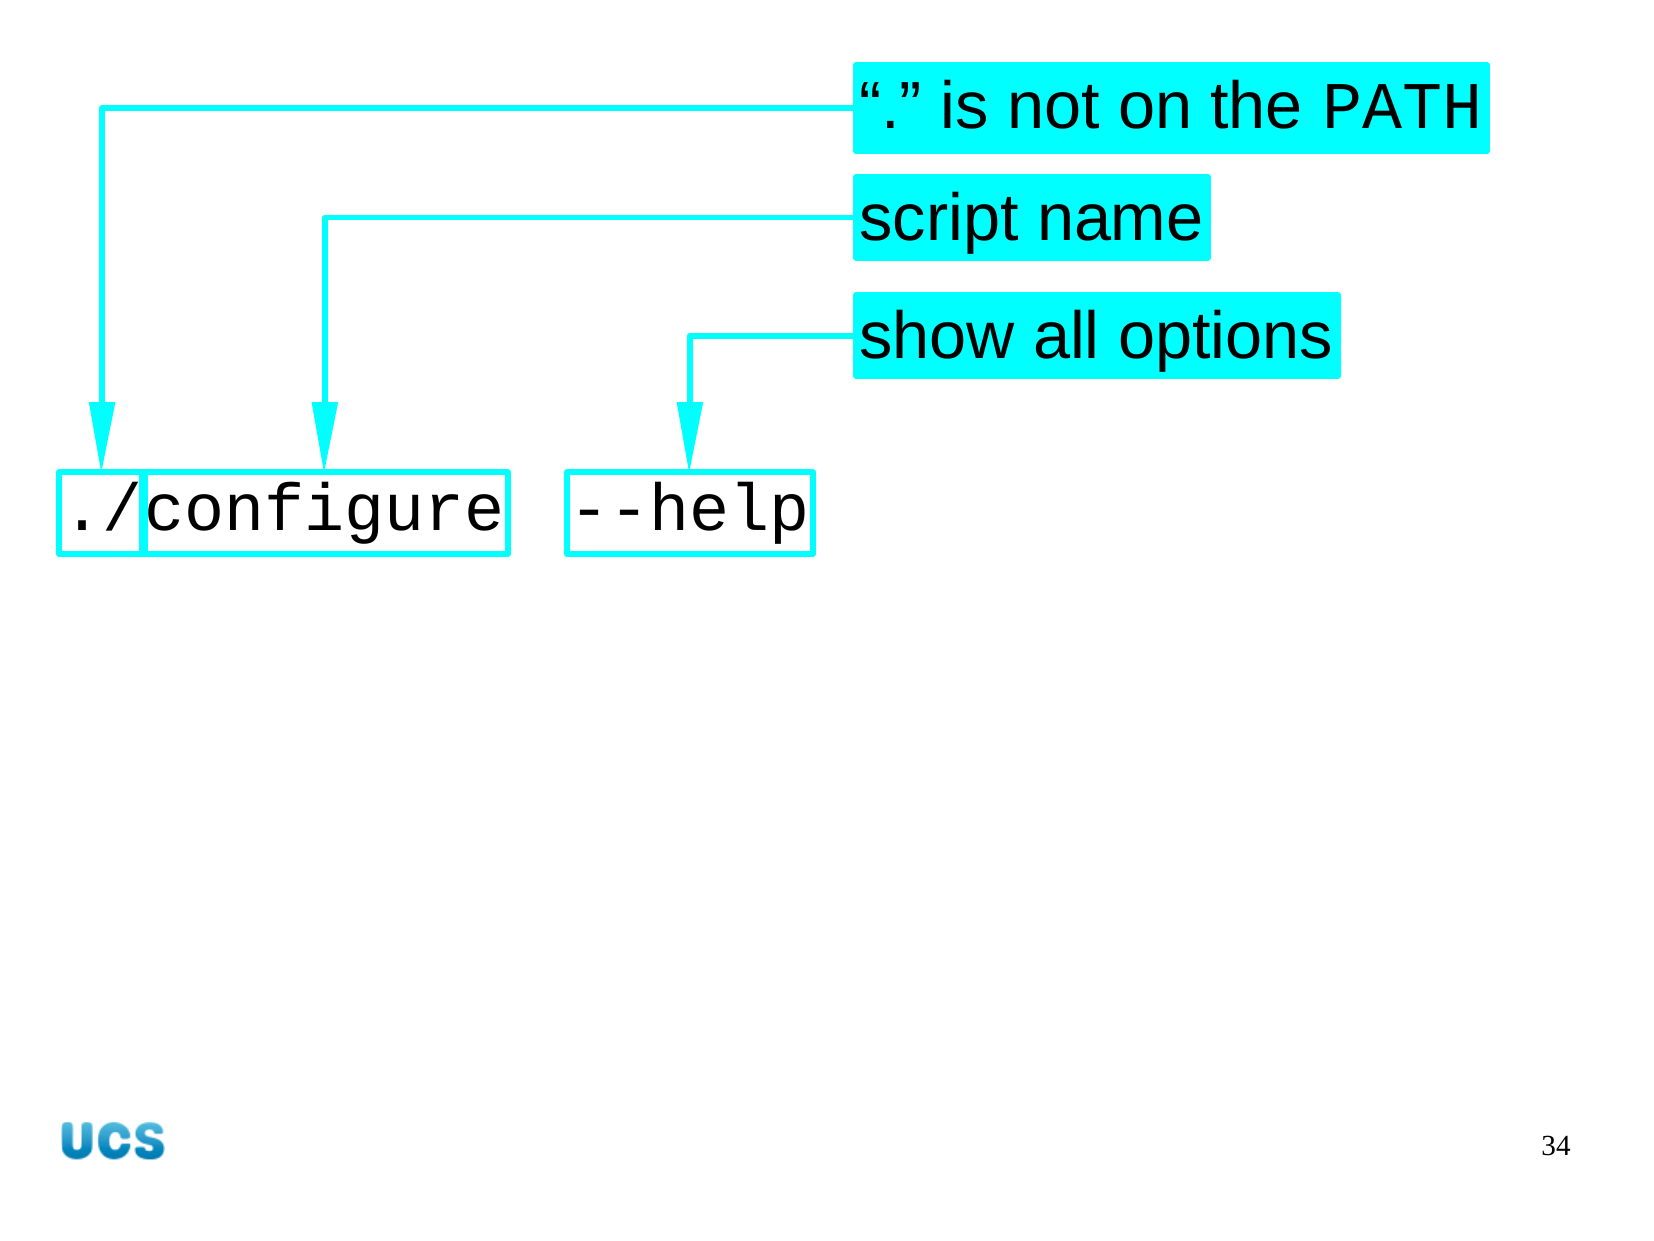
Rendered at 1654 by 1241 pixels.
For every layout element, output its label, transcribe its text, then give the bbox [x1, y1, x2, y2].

text_box ./ [59, 472, 146, 554]
text_box --help [566, 472, 813, 554]
picture [61, 1121, 165, 1161]
text_box show all options [856, 295, 1339, 377]
text_box script name [856, 177, 1208, 258]
text_box “.” is not on the PATH [856, 64, 1487, 152]
text_box configure [148, 472, 508, 554]
